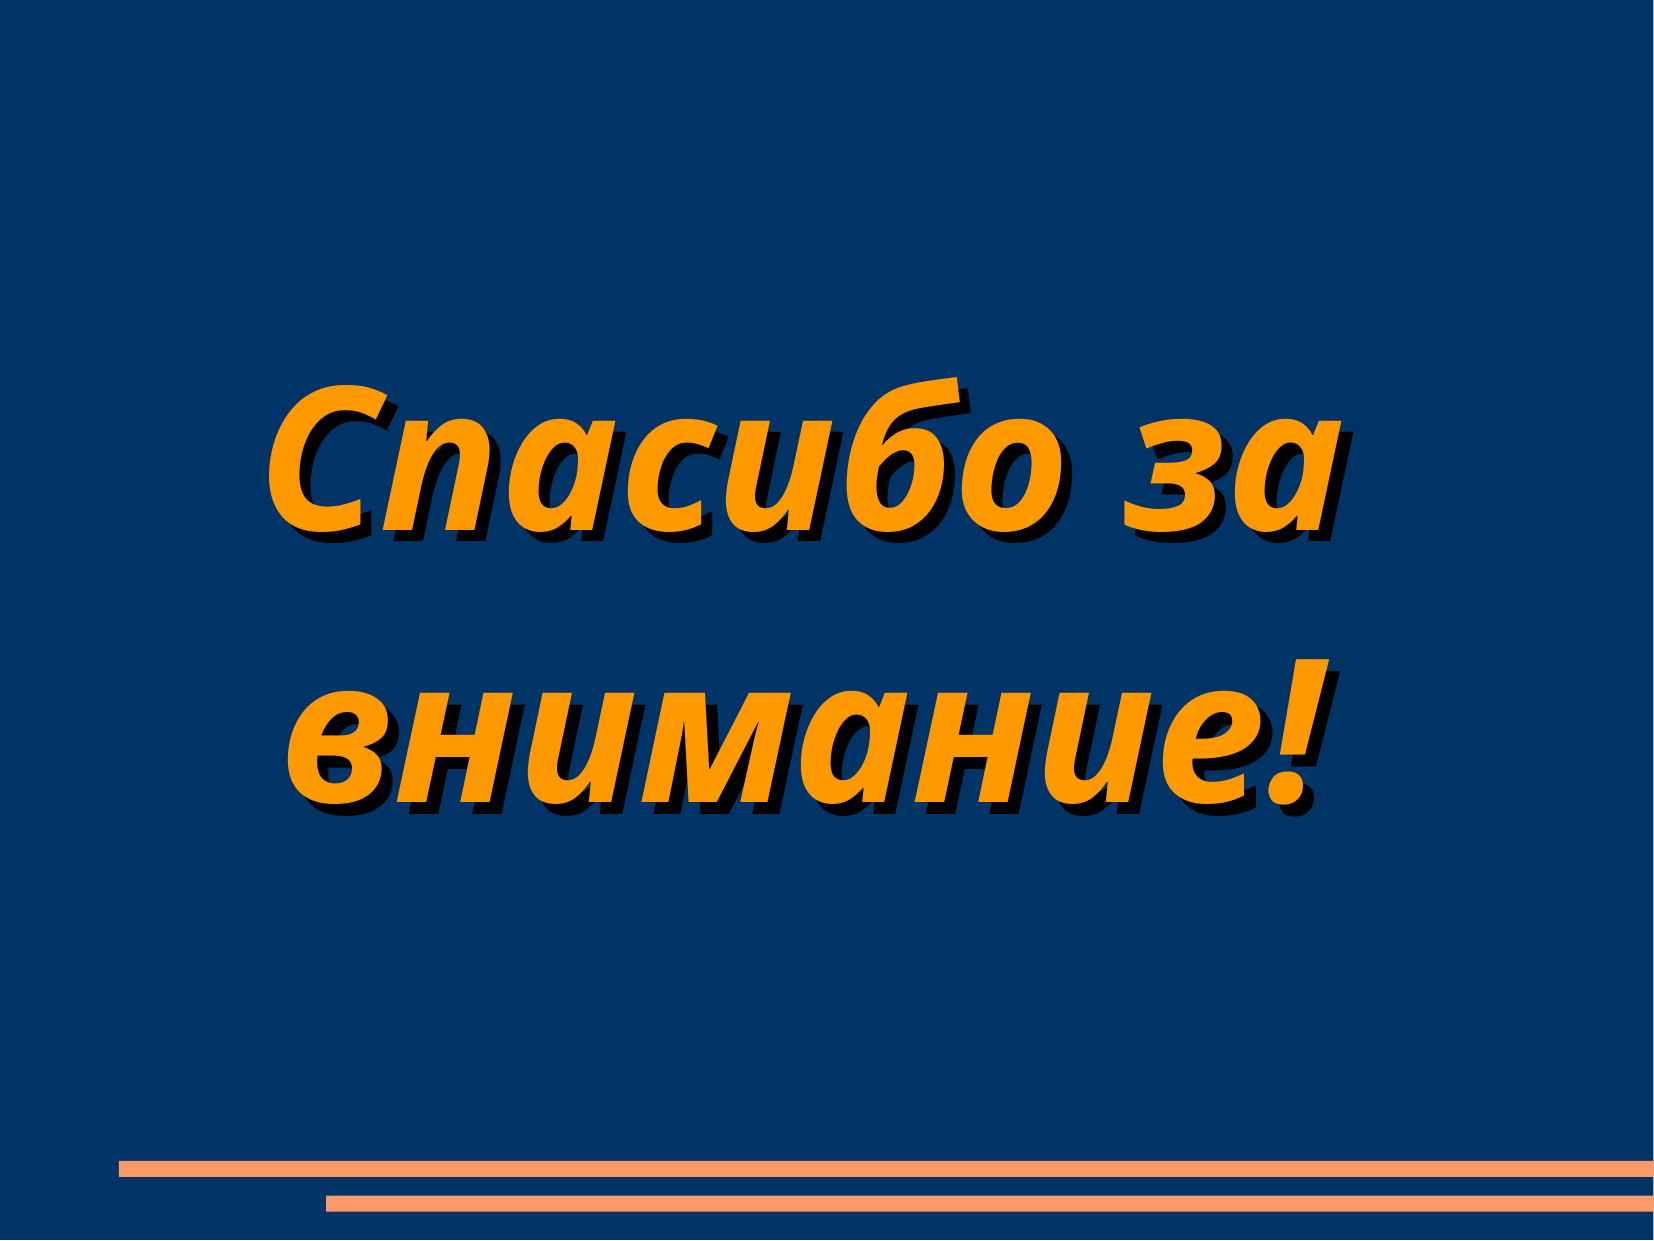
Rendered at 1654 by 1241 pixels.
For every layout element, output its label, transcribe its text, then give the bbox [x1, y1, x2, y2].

subtitle Спасибо за внимание! [121, 46, 1534, 1132]
